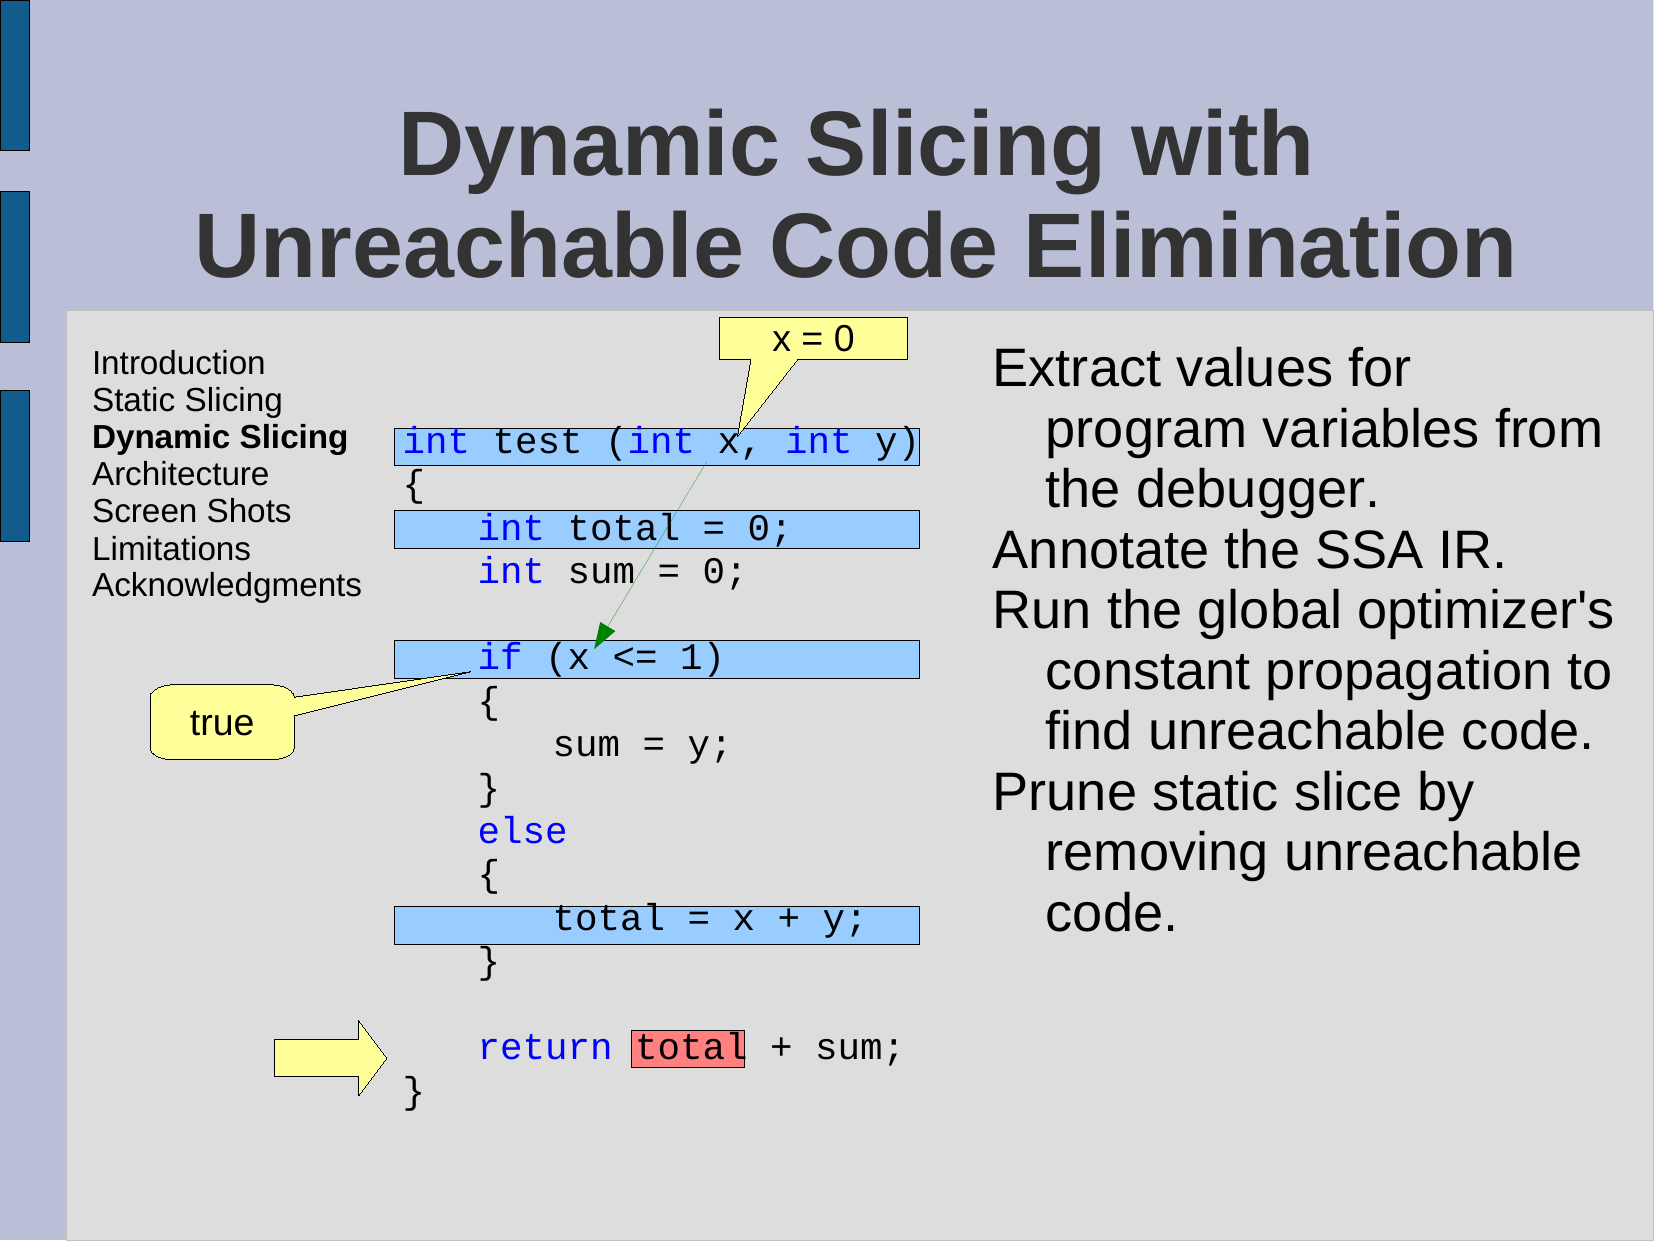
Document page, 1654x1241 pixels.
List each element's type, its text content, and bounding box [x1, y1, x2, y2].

text_box [394, 428, 402, 466]
text_box true [150, 671, 471, 760]
list int test (int x, int y) { int total = 0; int sum = 0; if (x <= 1) { sum = y; } else { total = x + y; } return total + sum; } [402, 426, 942, 1193]
text_box [274, 1020, 387, 1096]
text_box [394, 906, 402, 945]
text_box x = 0 [719, 317, 908, 437]
list Extract values for program variables from the debugger. Annotate the SSA IR. Run the global optimizer's constant propagation to find unreachable code. Prune static slice by removing unreachable code. [975, 337, 1619, 1004]
text_box [394, 510, 402, 549]
list Introduction Static Slicing Dynamic Slicing Architecture Screen Shots Limitations Acknowledgments [74, 344, 366, 1127]
title Dynamic Slicing with Unreachable Code Elimination [121, 91, 1534, 299]
text_box [394, 640, 402, 679]
